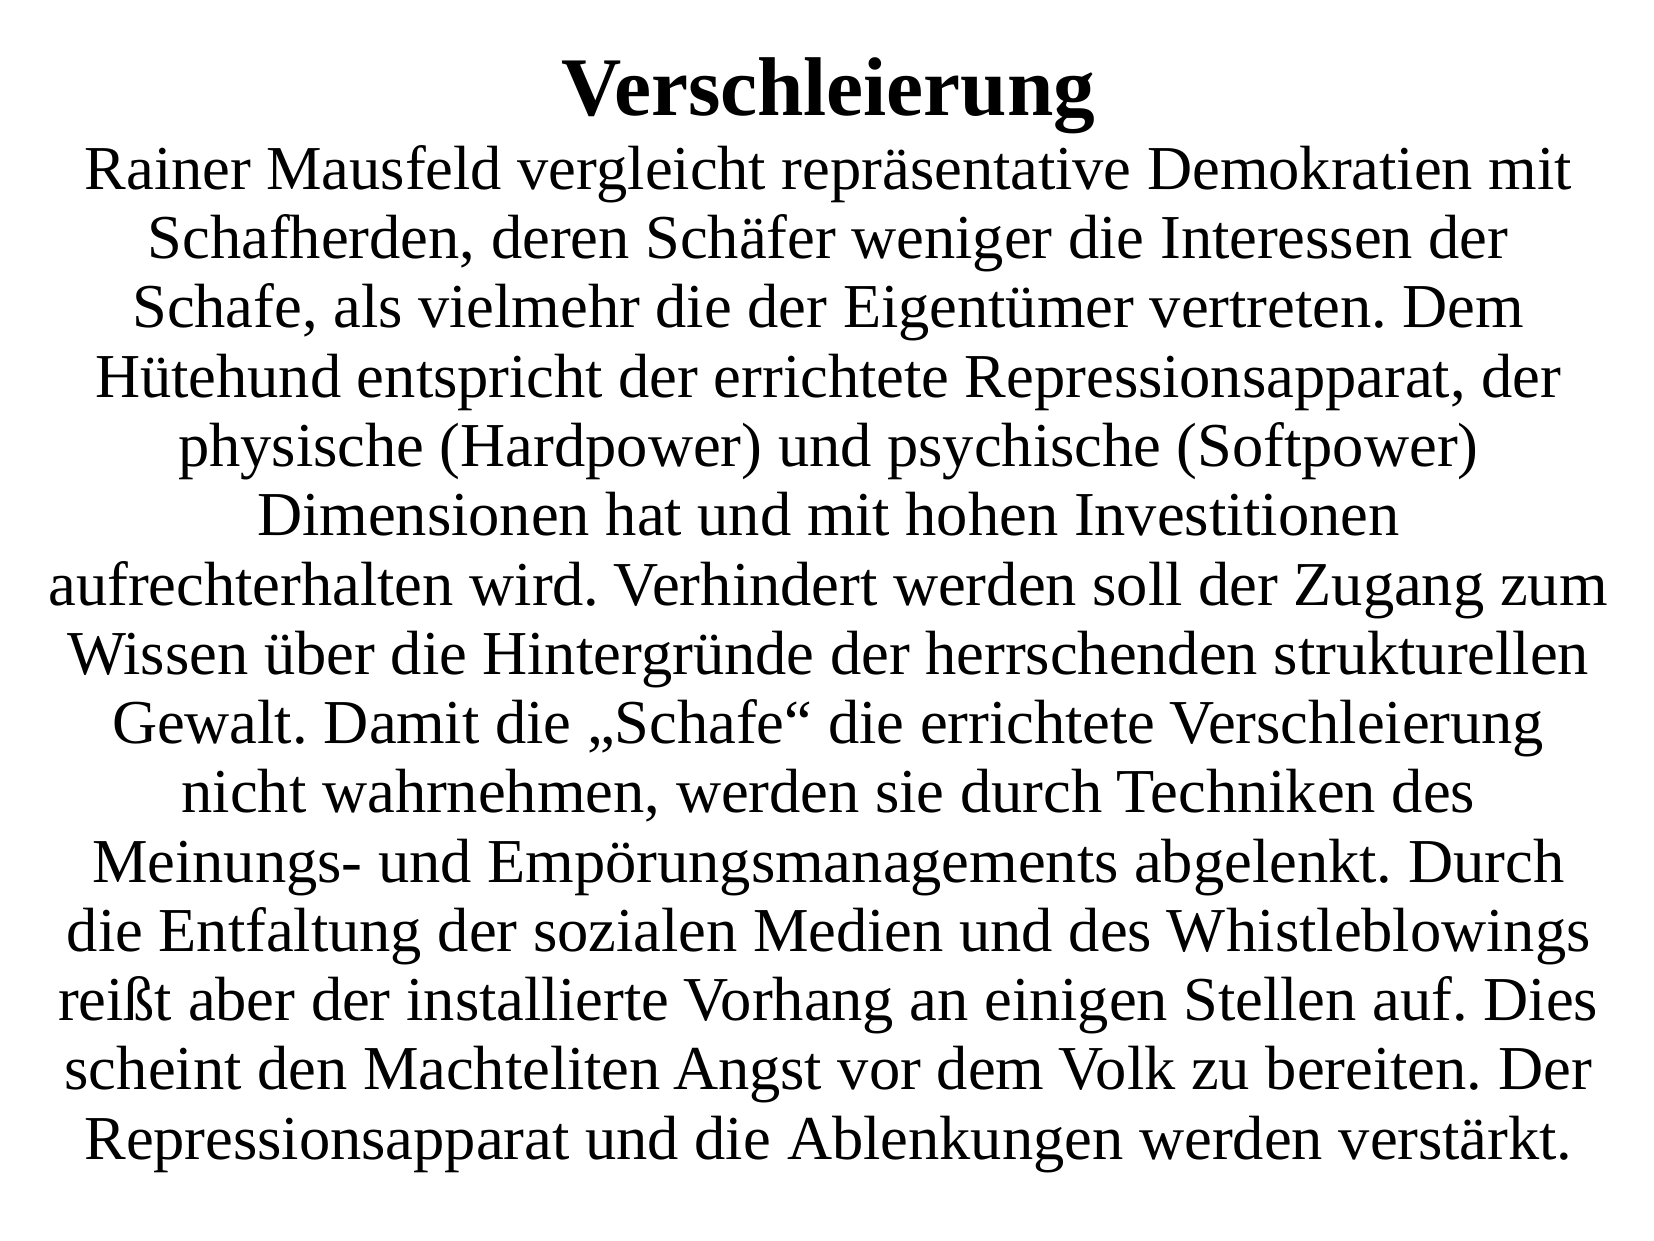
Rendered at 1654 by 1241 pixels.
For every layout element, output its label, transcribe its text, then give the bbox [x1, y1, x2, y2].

text_box Verschleierung Rainer Mausfeld vergleicht repräsentative Demokratien mit Schafherden, deren Schäfer weniger die Interessen der Schafe, als vielmehr die der Eigentümer vertreten. Dem Hütehund entspricht der errichtete Repressionsapparat, der physische (Hardpower) und psychische (Softpower) Dimensionen hat und mit hohen Investitionen aufrechterhalten wird. Verhindert werden soll der Zugang zum Wissen über die Hintergründe der herrschenden strukturellen Gewalt. Damit die „Schafe“ die errichtete Verschleierung nicht wahrnehmen, werden sie durch Techniken des Meinungs- und Empörungsmanagements abgelenkt. Durch die Entfaltung der sozialen Medien und des Whistleblowings reißt aber der installierte Vorhang an einigen Stellen auf. Dies scheint den Machteliten Angst vor dem Volk zu bereiten. Der Repressionsapparat und die Ablenkungen werden verstärkt. [33, 34, 1626, 1195]
